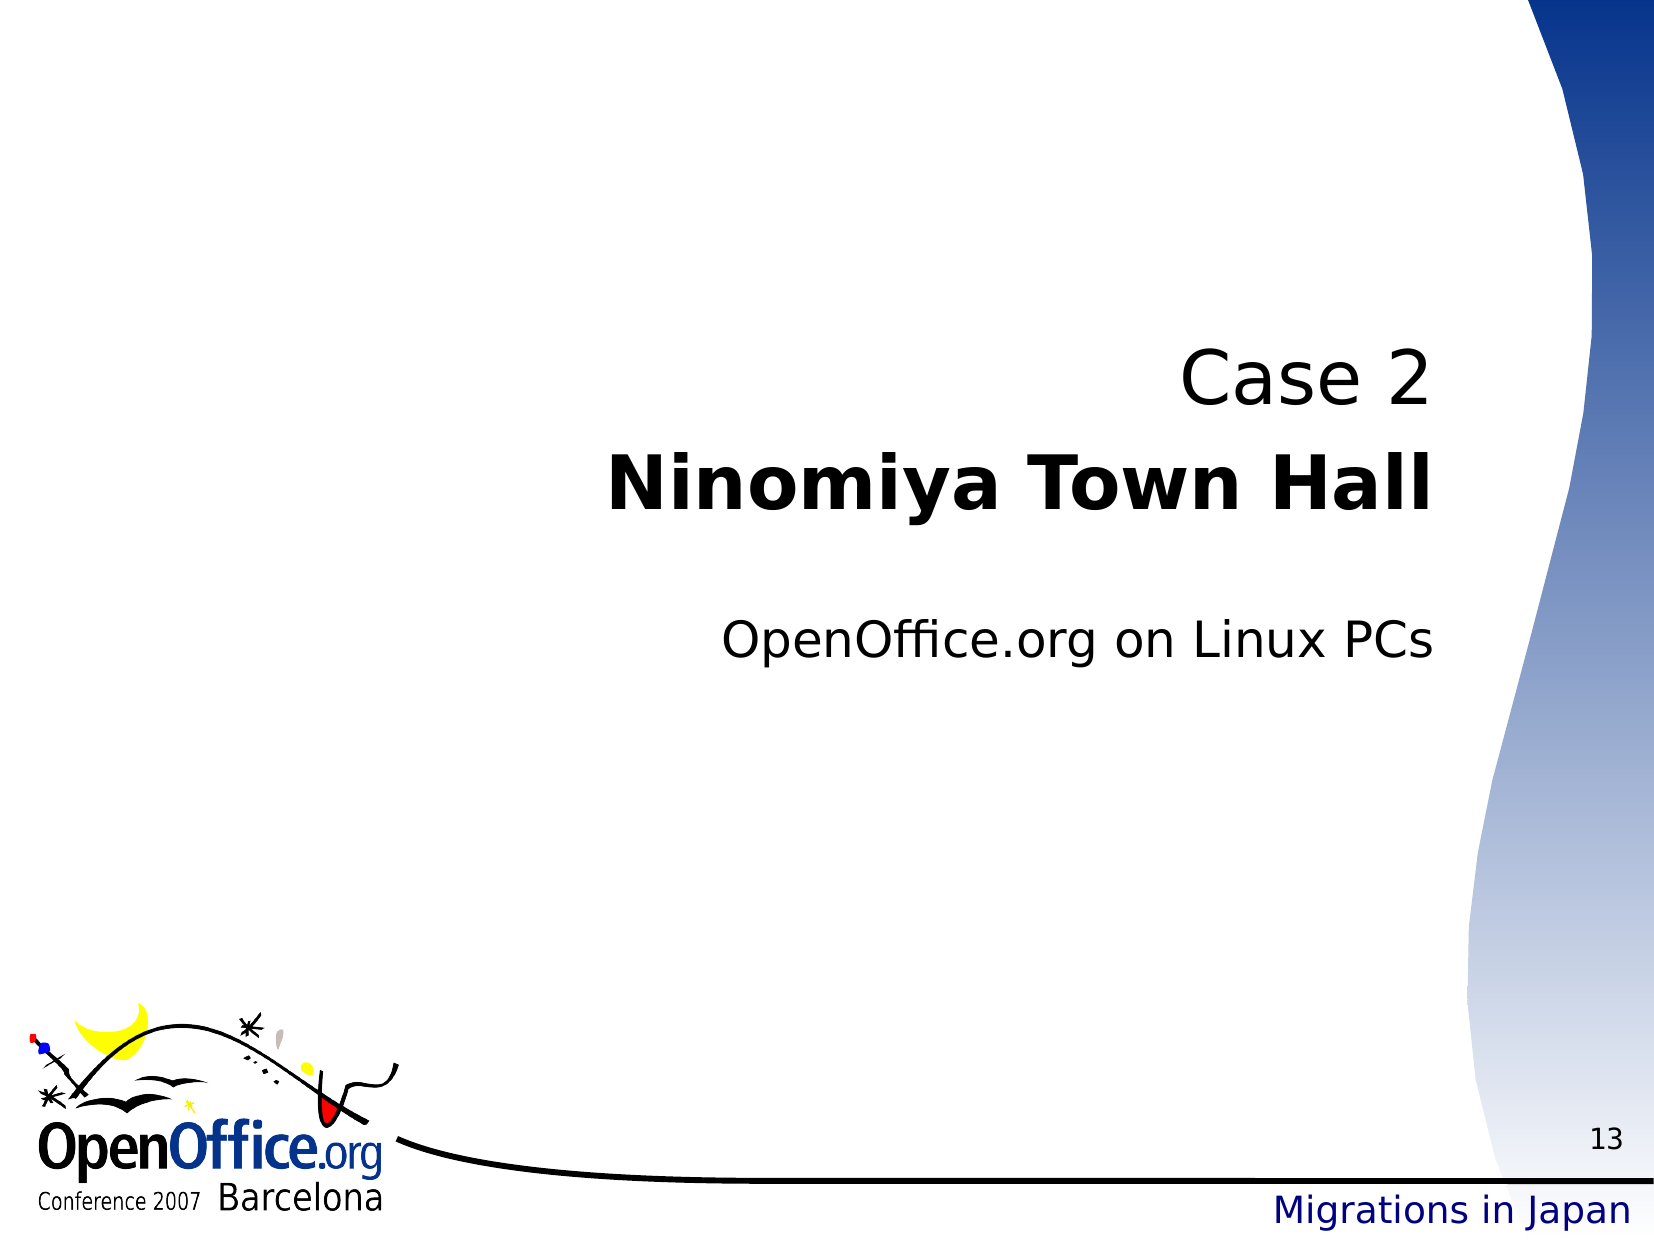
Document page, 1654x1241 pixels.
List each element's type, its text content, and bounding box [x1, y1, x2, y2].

picture [29, 1003, 399, 1211]
subtitle Case 2 Ninomiya Town Hall OpenOffice.org on Linux PCs [0, 99, 1435, 905]
